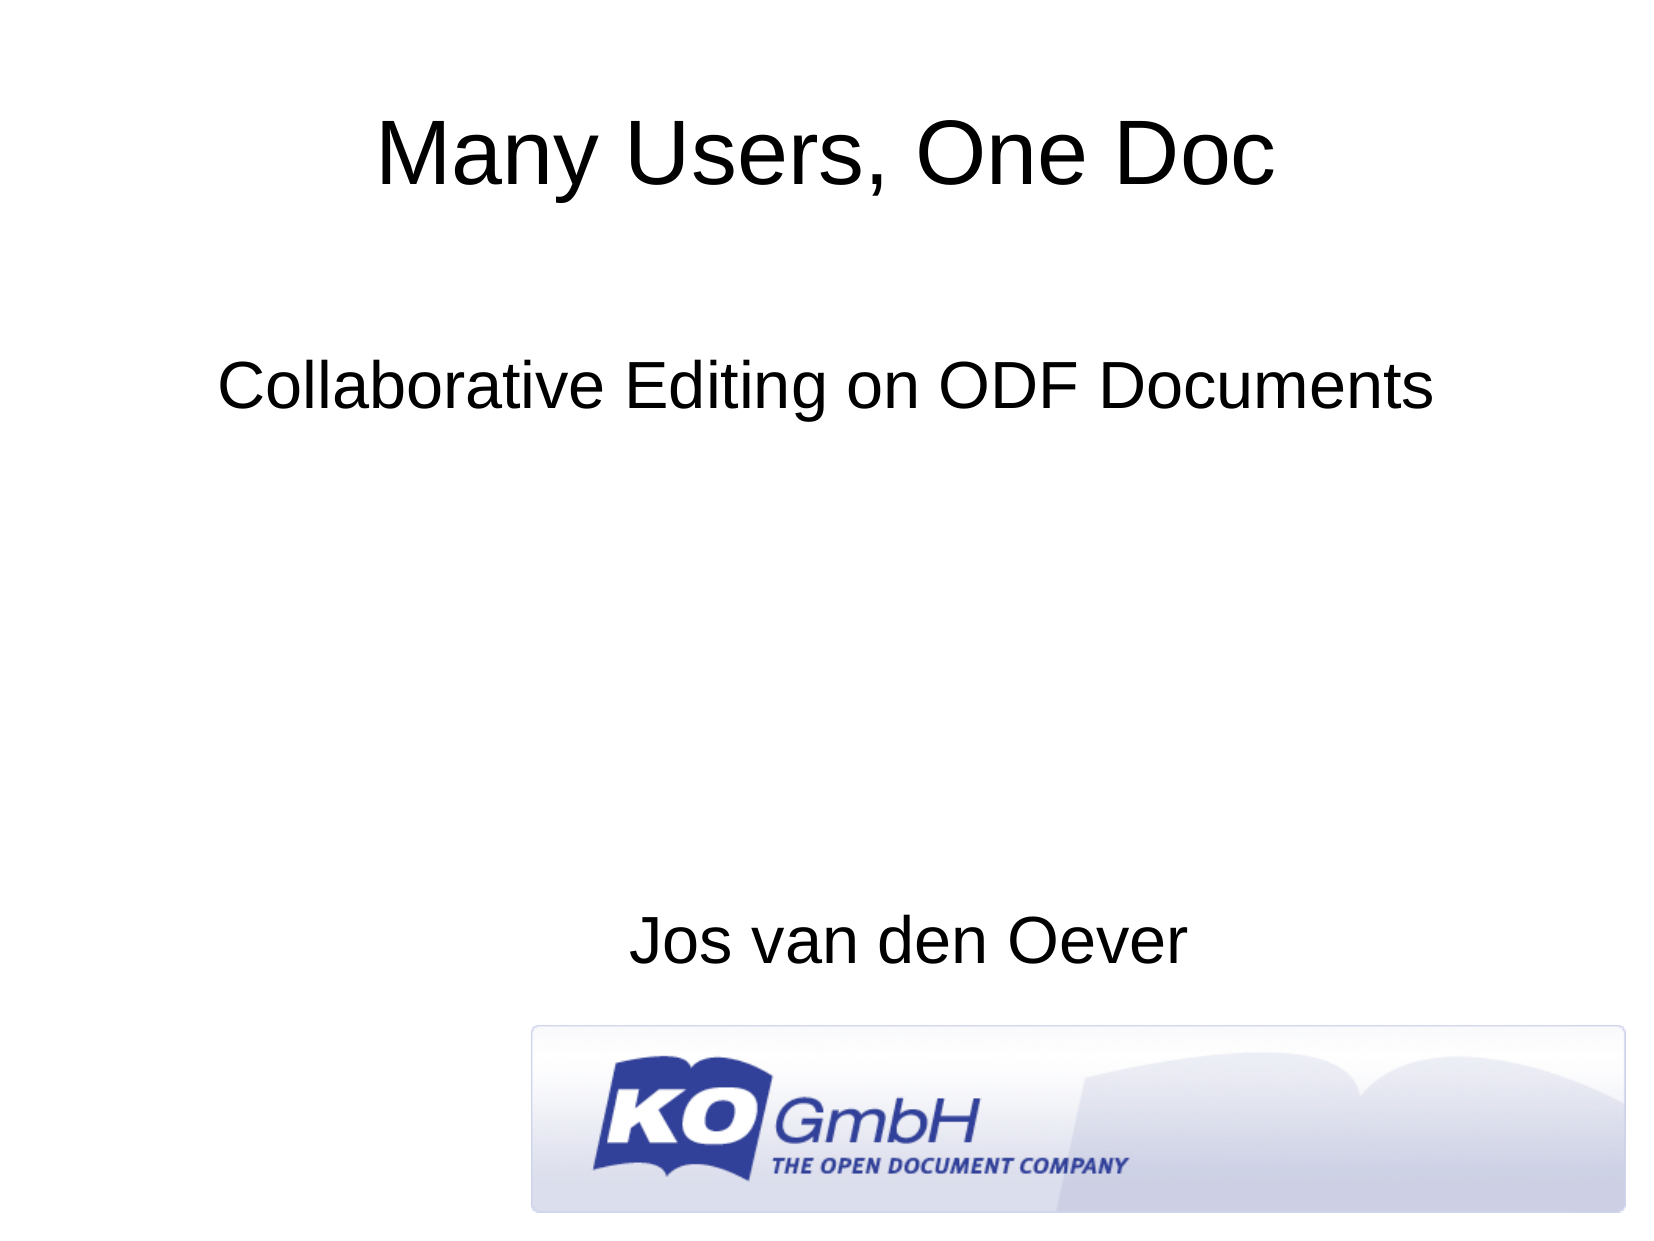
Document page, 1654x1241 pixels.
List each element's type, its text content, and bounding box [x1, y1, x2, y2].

subtitle Collaborative Editing on ODF Documents [82, 290, 1571, 481]
picture [531, 1025, 1626, 1213]
title Many Users, One Doc [82, 49, 1571, 257]
text_box Jos van den Oever [165, 845, 1654, 1036]
